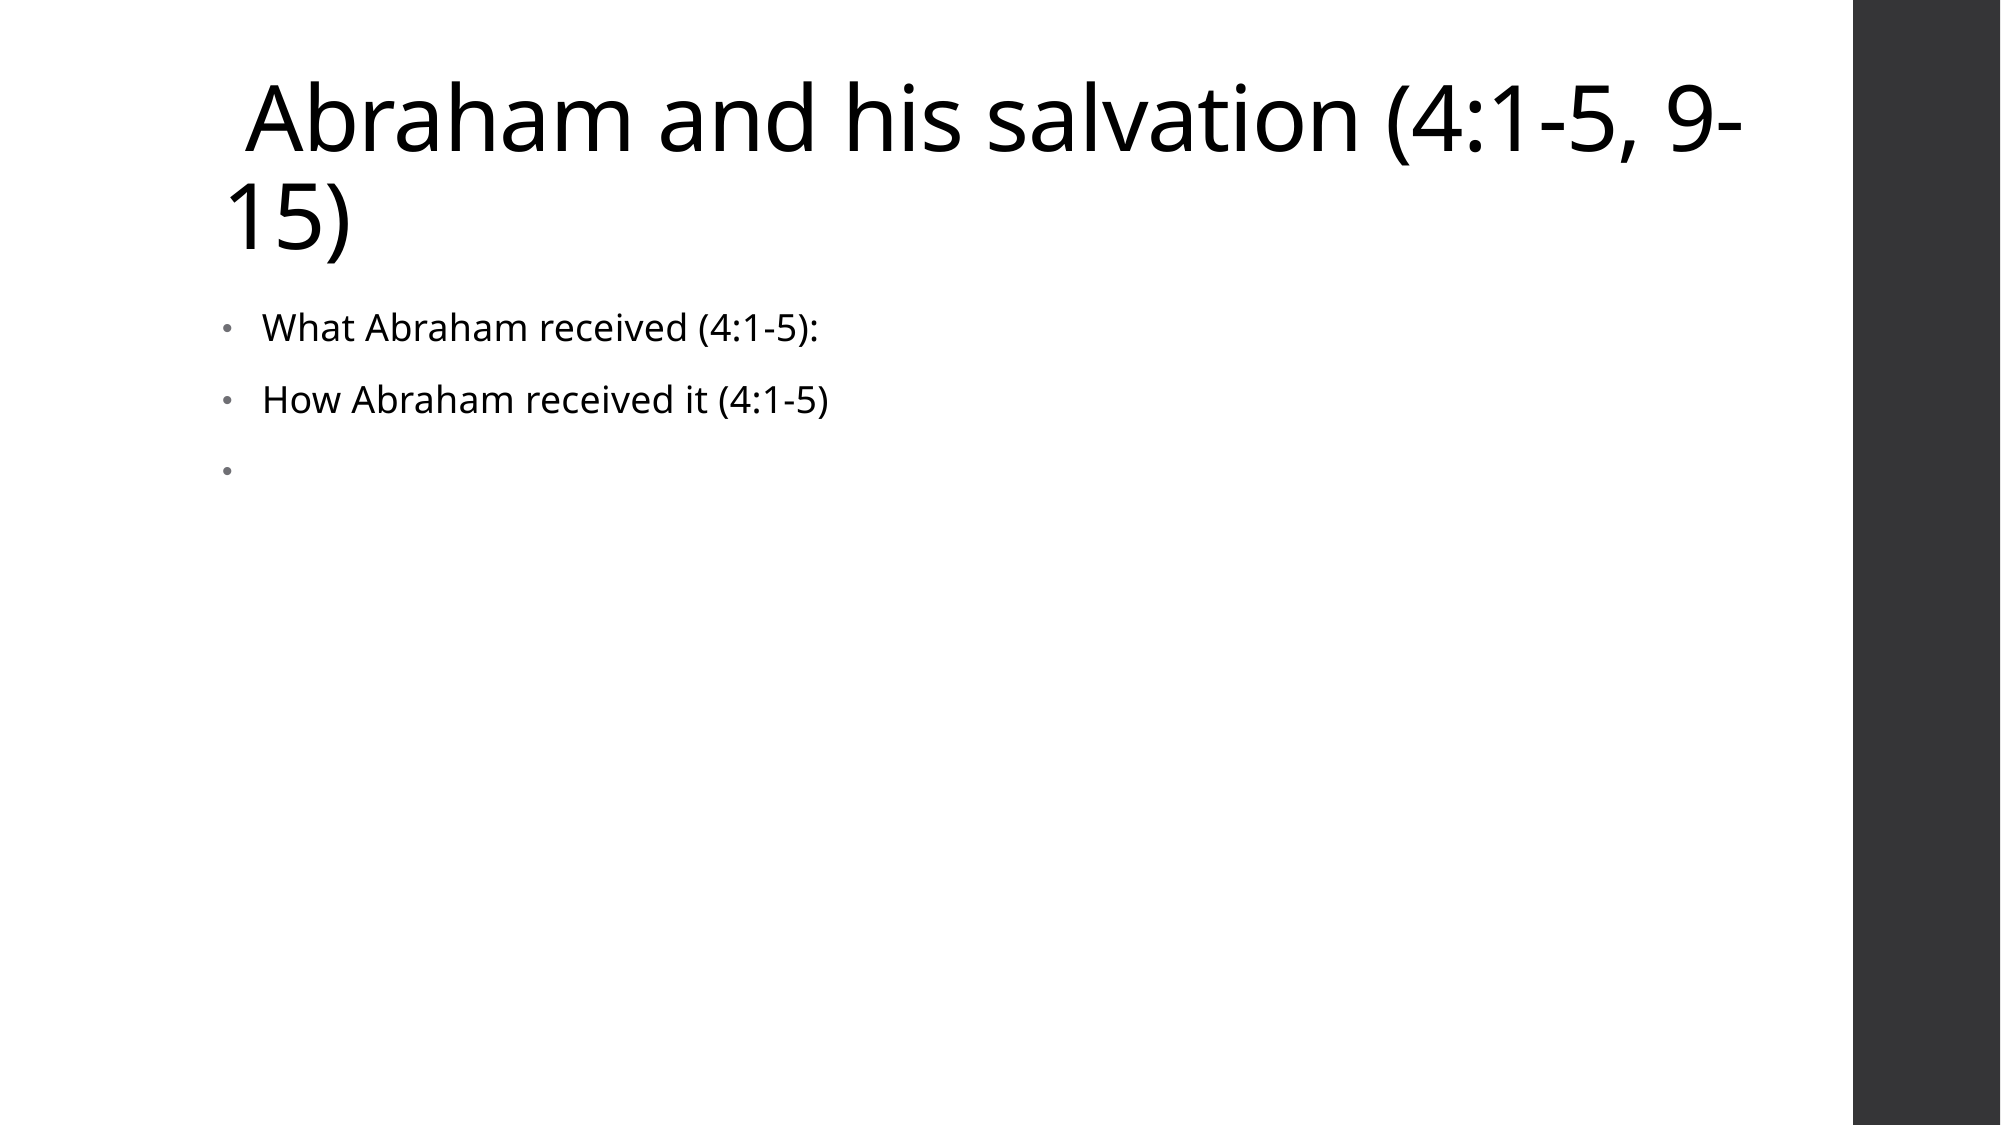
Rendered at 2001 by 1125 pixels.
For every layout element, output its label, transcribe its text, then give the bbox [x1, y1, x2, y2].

list What Abraham received (4:1-5): How Abraham received it (4:1-5) [206, 299, 1617, 1014]
title Abraham and his salvation (4:1-5, 9-15) [206, 60, 1797, 278]
